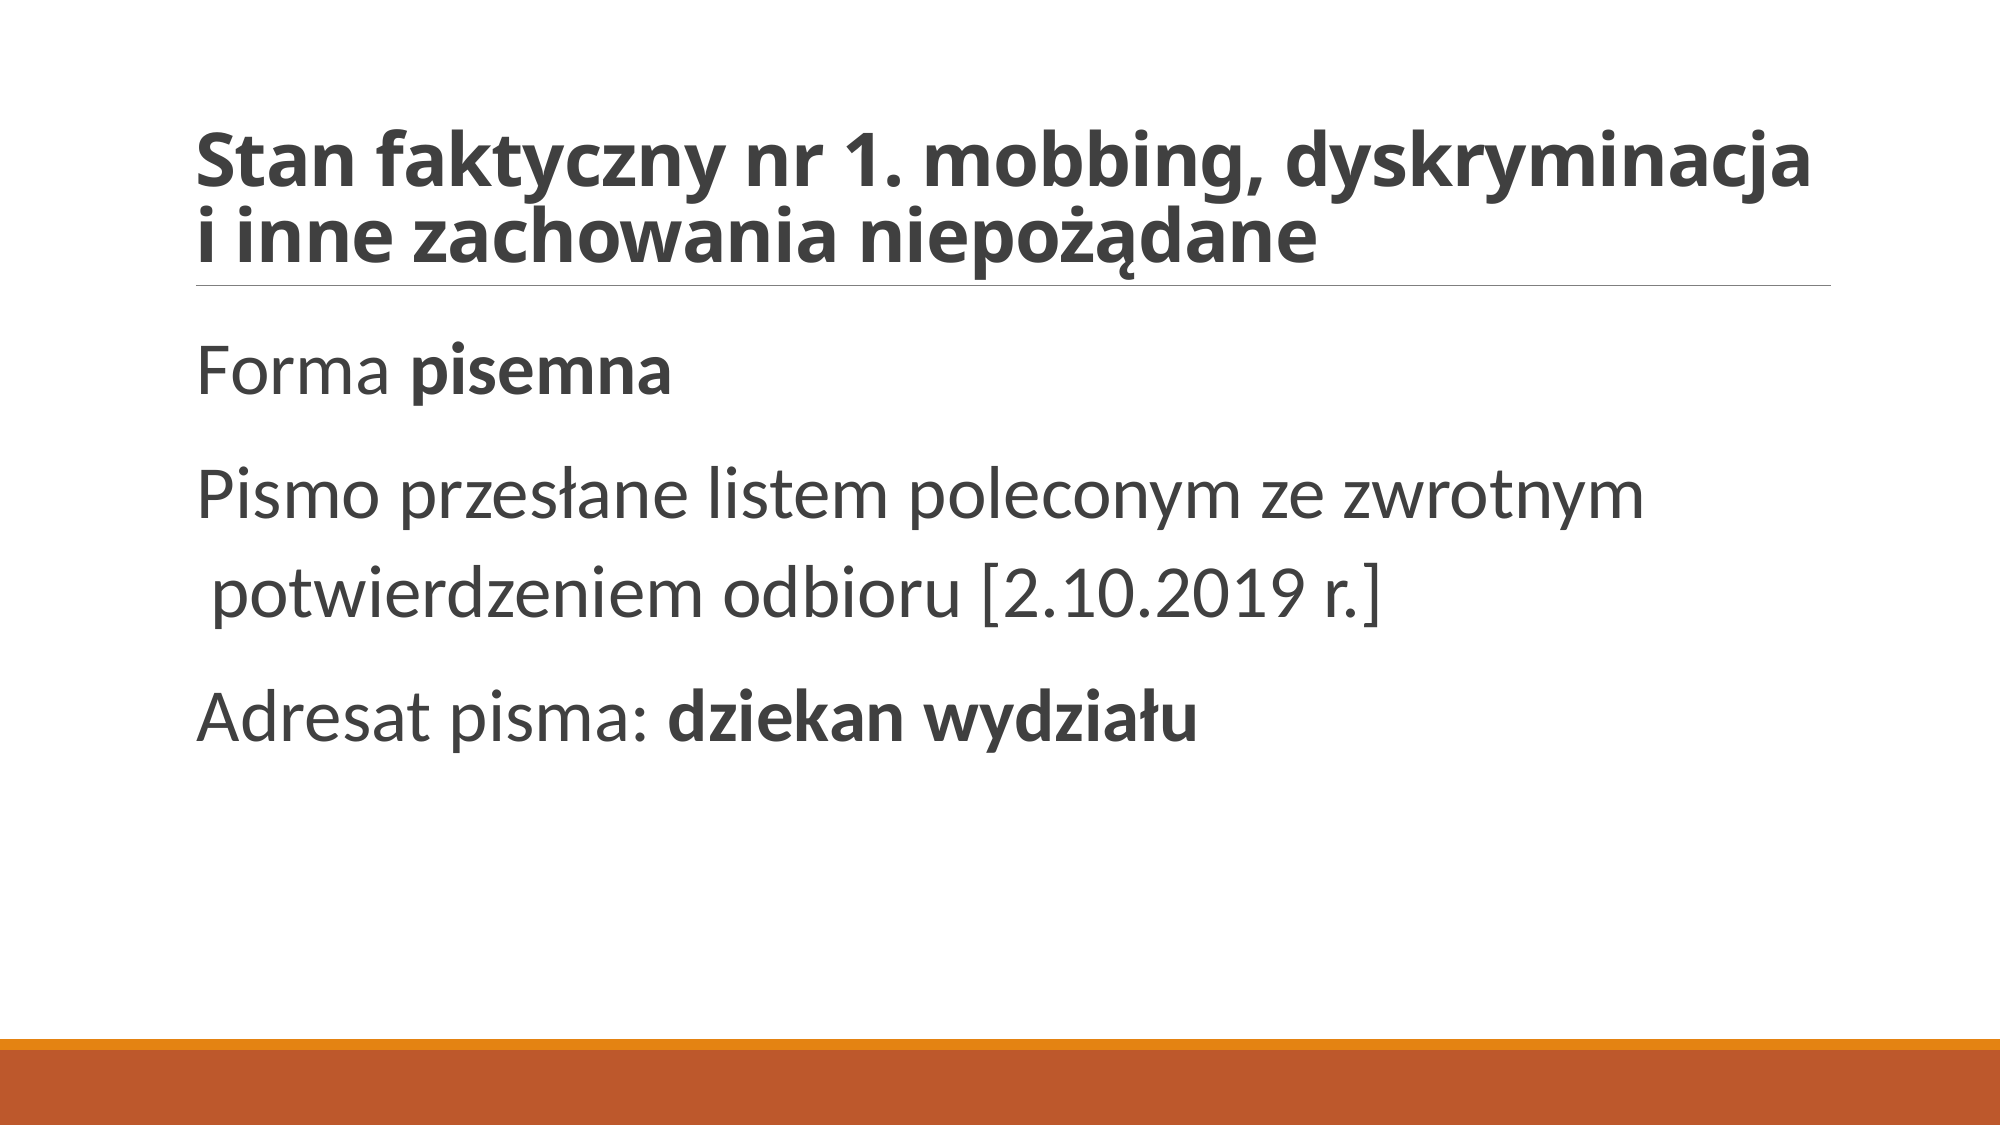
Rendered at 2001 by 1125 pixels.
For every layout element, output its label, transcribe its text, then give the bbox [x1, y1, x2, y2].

list Forma pisemna Pismo przesłane listem poleconym ze zwrotnym potwierdzeniem odbioru [2.10.2019 r.] Adresat pisma: dziekan wydziału [180, 302, 1831, 963]
title Stan faktyczny nr 1. mobbing, dyskryminacja i inne zachowania niepożądane [180, 47, 1831, 286]
